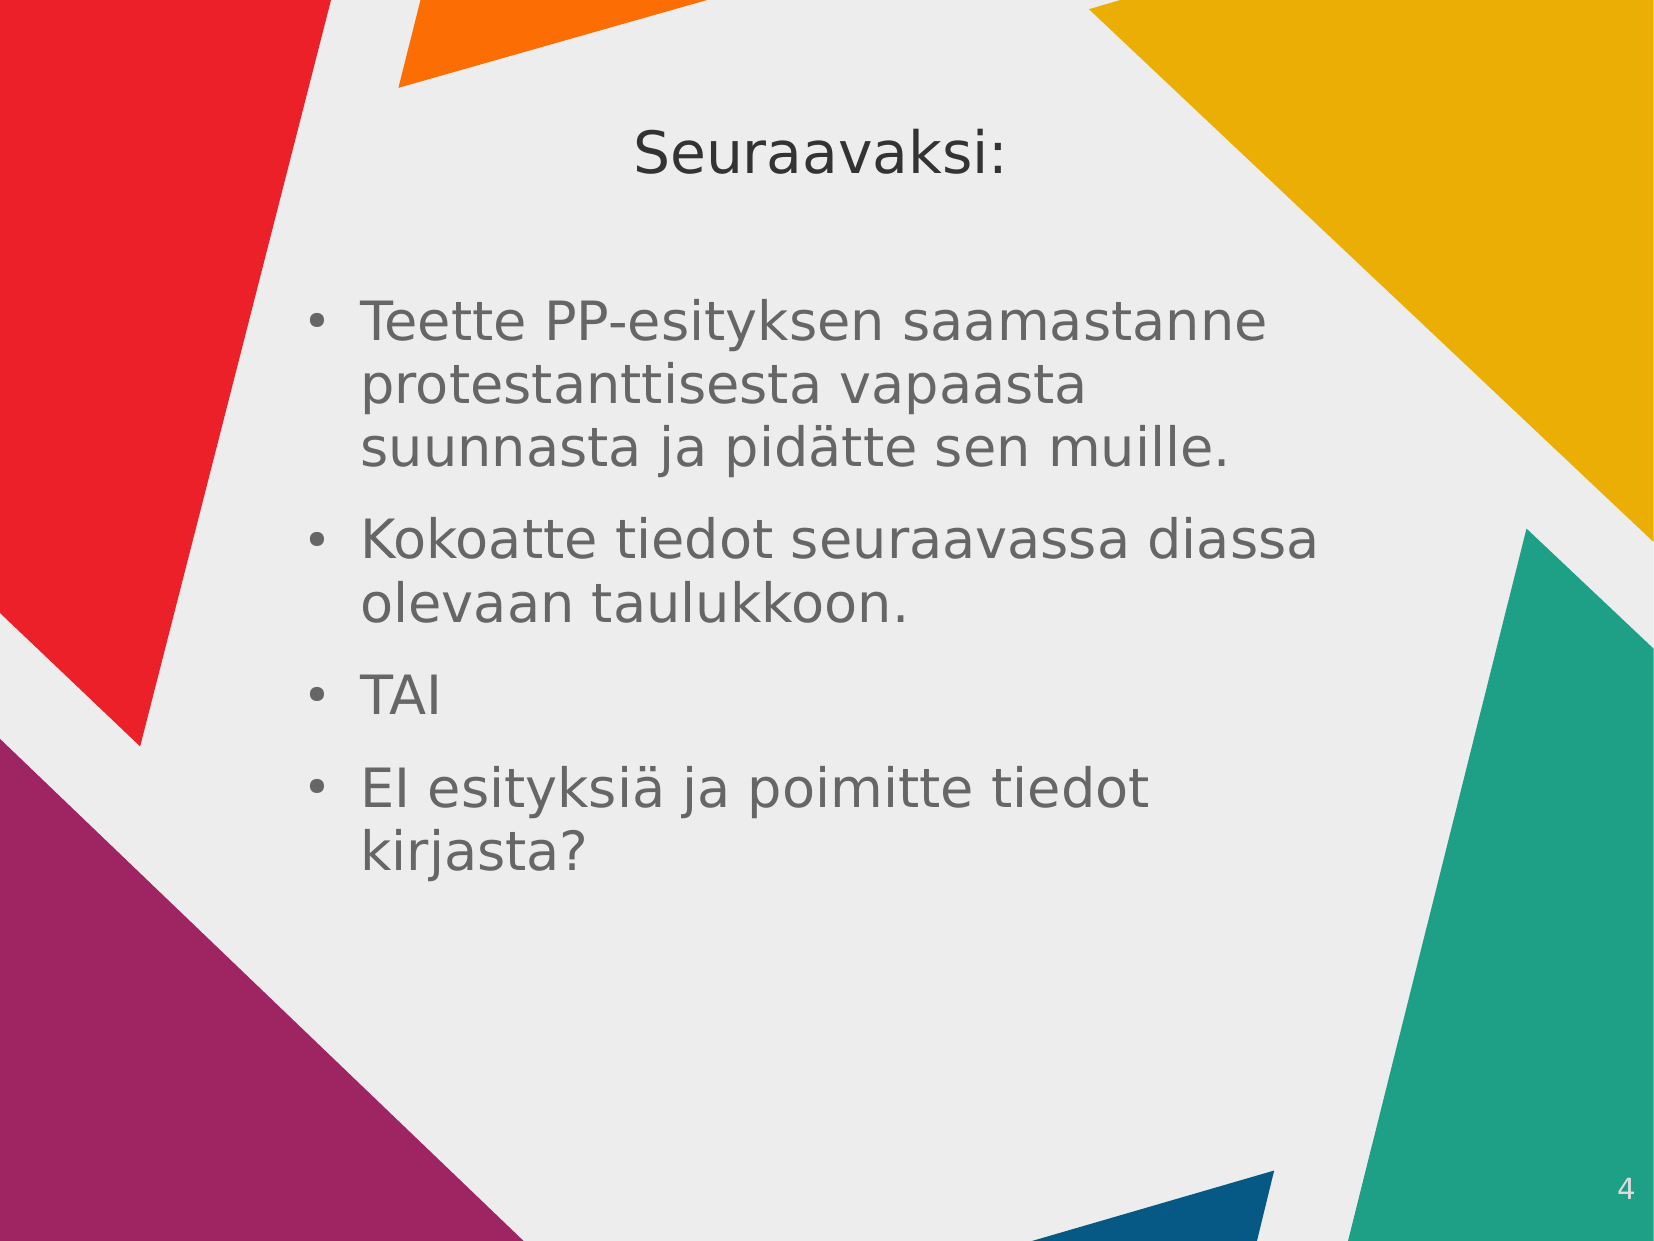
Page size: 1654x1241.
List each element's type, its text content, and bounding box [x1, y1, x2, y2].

list Teette PP-esityksen saamastanne protestanttisesta vapaasta suunnasta ja pidätte sen muille. Kokoatte tiedot seuraavassa diassa olevaan taulukkoon. TAI EI esityksiä ja poimitte tiedot kirjasta? [289, 290, 1372, 1090]
title Seuraavaksi: [289, 49, 1372, 257]
